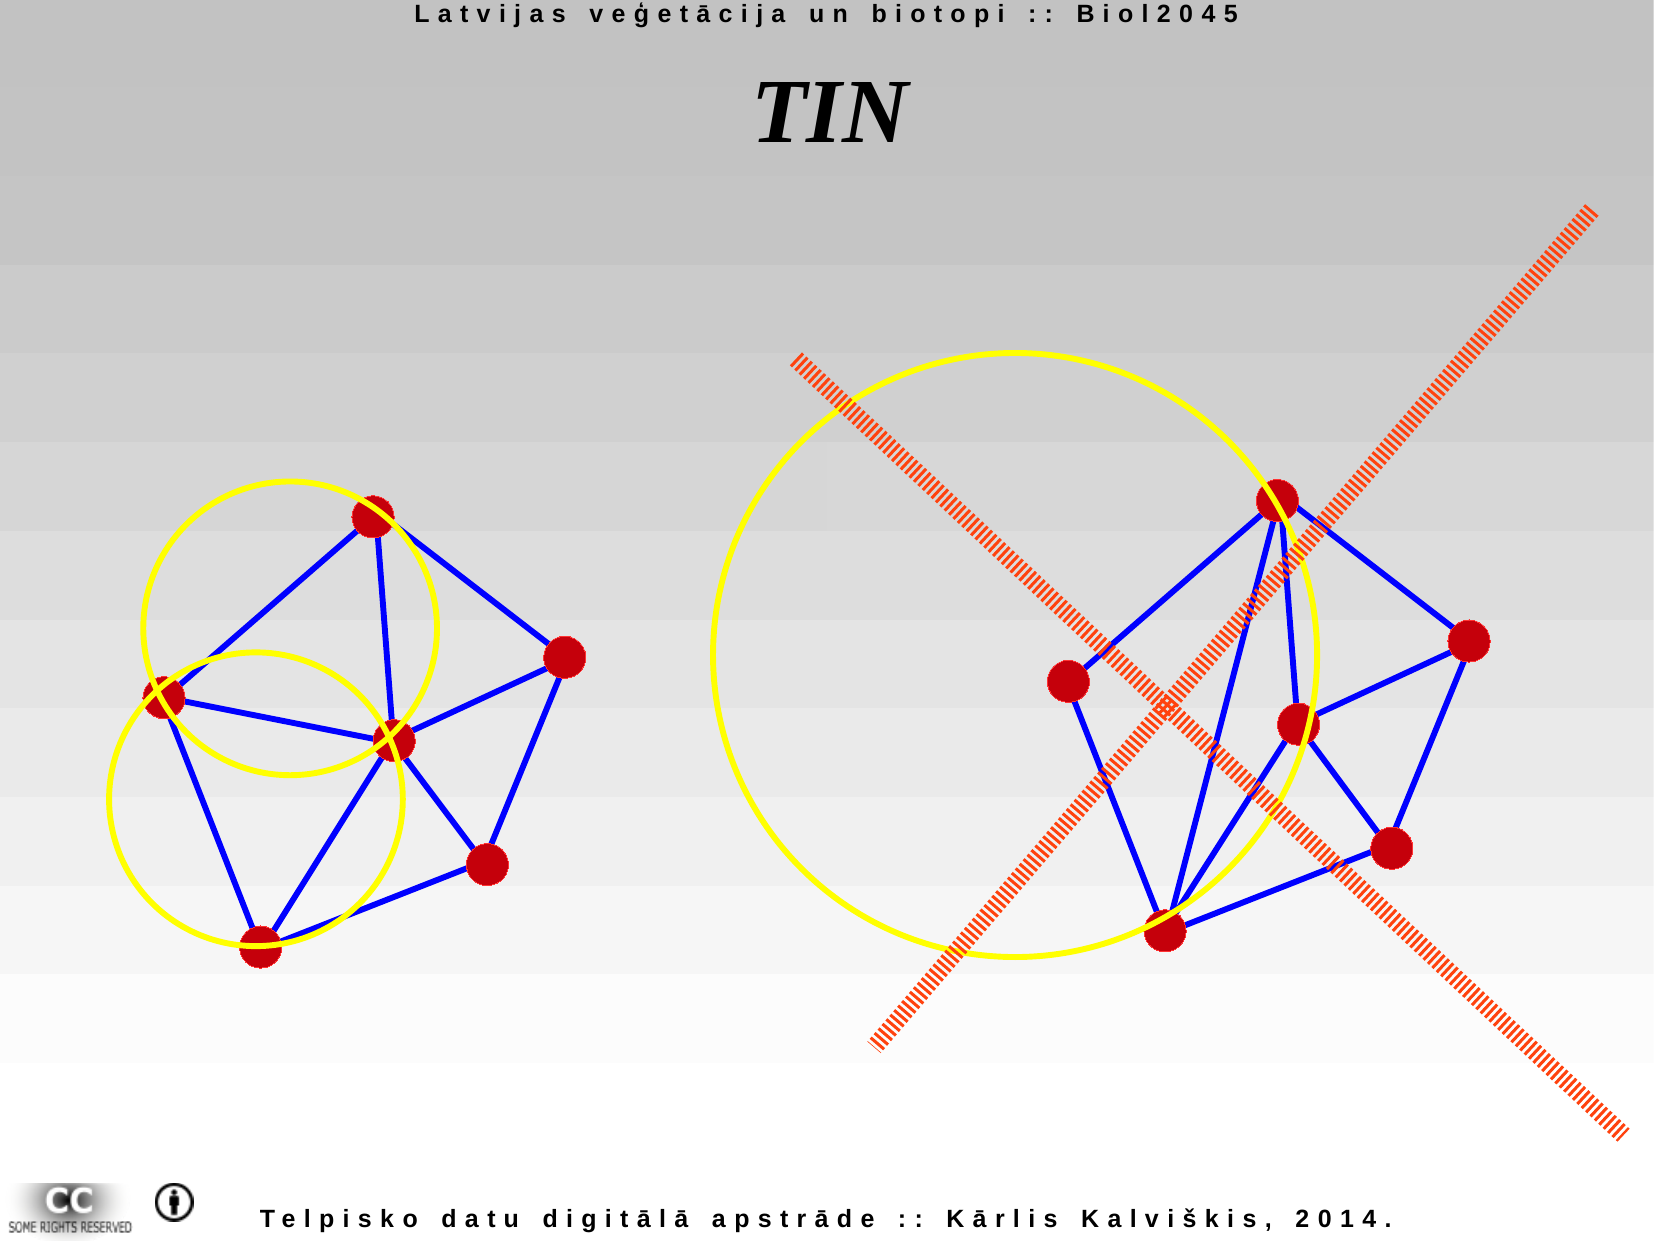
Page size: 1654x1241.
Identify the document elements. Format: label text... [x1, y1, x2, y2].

text_box [1145, 909, 1169, 923]
title TIN [34, 61, 1626, 296]
text_box [162, 680, 186, 715]
text_box [1447, 619, 1491, 663]
picture [0, 0, 1654, 1241]
text_box [351, 502, 392, 538]
text_box [385, 719, 400, 731]
text_box [466, 843, 509, 886]
text_box [1277, 703, 1309, 746]
text_box [1144, 914, 1187, 952]
text_box [239, 947, 282, 969]
text_box [142, 682, 153, 699]
text_box [1256, 487, 1282, 522]
text_box [1370, 827, 1413, 870]
text_box [145, 697, 170, 719]
text_box [1047, 660, 1090, 703]
text_box [394, 724, 416, 761]
text_box [376, 743, 394, 762]
text_box [543, 636, 586, 679]
text_box [1267, 479, 1299, 518]
text_box [156, 676, 168, 685]
text_box [364, 495, 395, 519]
text_box [240, 925, 281, 943]
text_box [373, 726, 384, 745]
text_box [1308, 711, 1320, 743]
